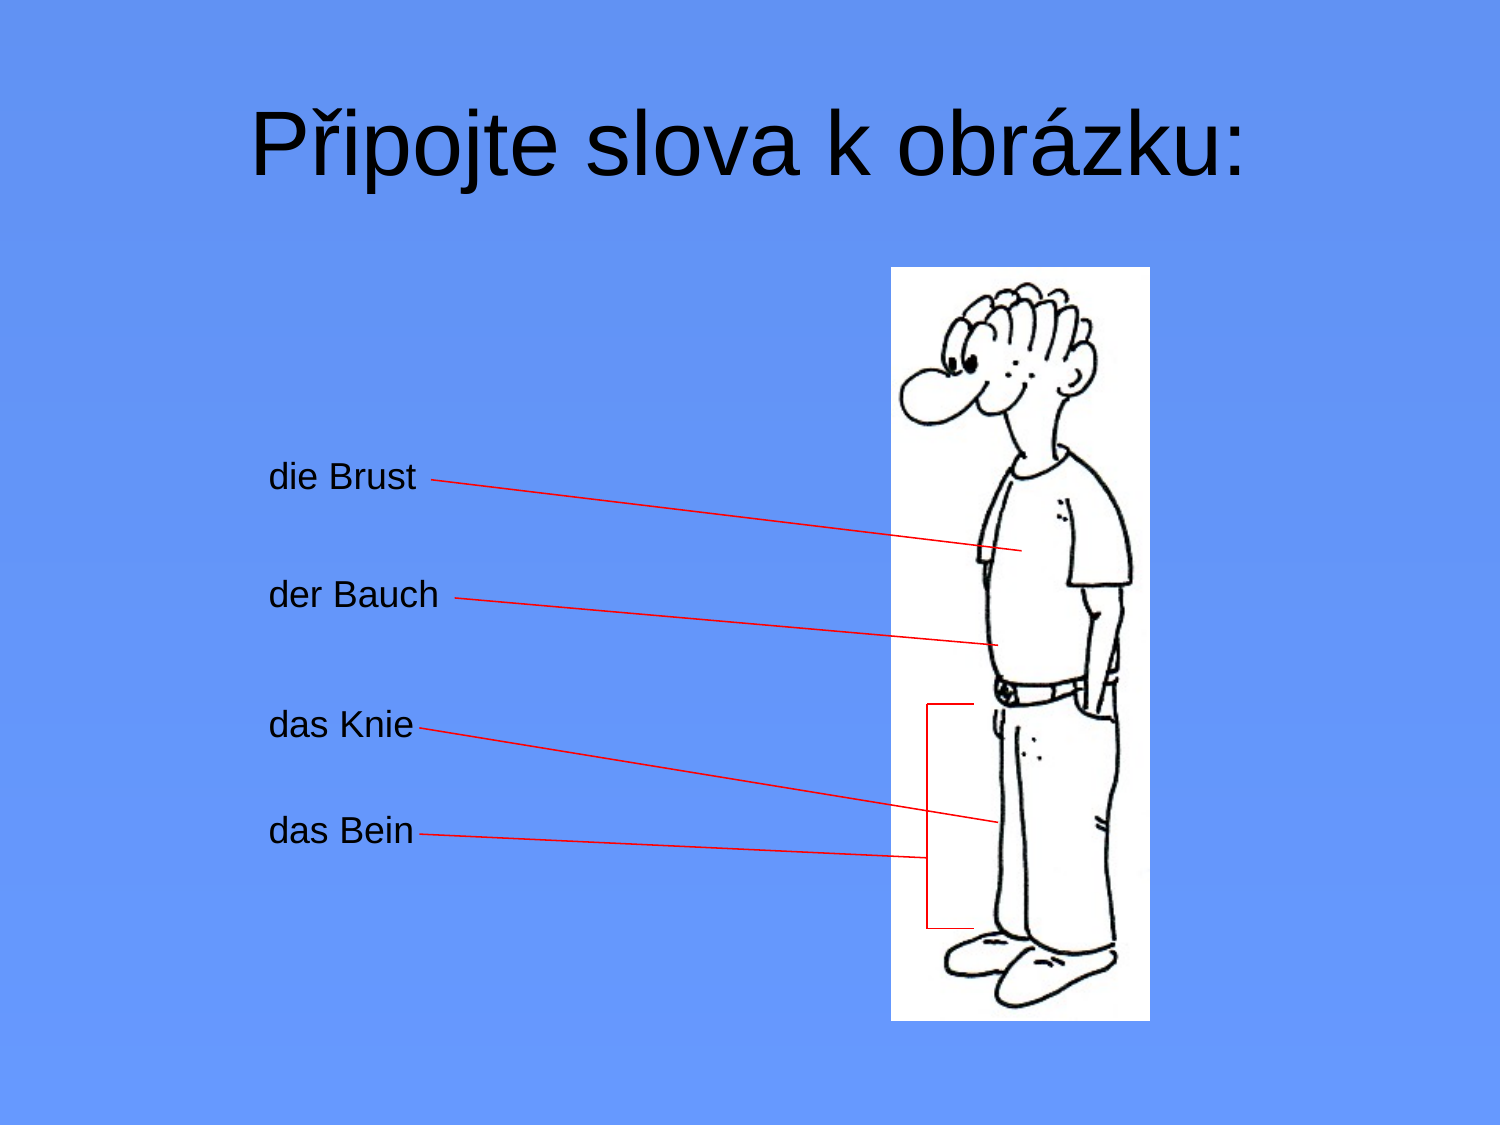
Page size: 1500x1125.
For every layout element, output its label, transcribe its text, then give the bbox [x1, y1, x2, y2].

text_box die Brust [253, 444, 514, 501]
picture [891, 267, 1150, 1021]
picture [891, 806, 926, 856]
title Připojte slova k obrázku: [75, 45, 1426, 233]
text_box das Knie [253, 692, 473, 749]
text_box das Bein [253, 798, 679, 856]
text_box der Bauch [253, 562, 582, 619]
